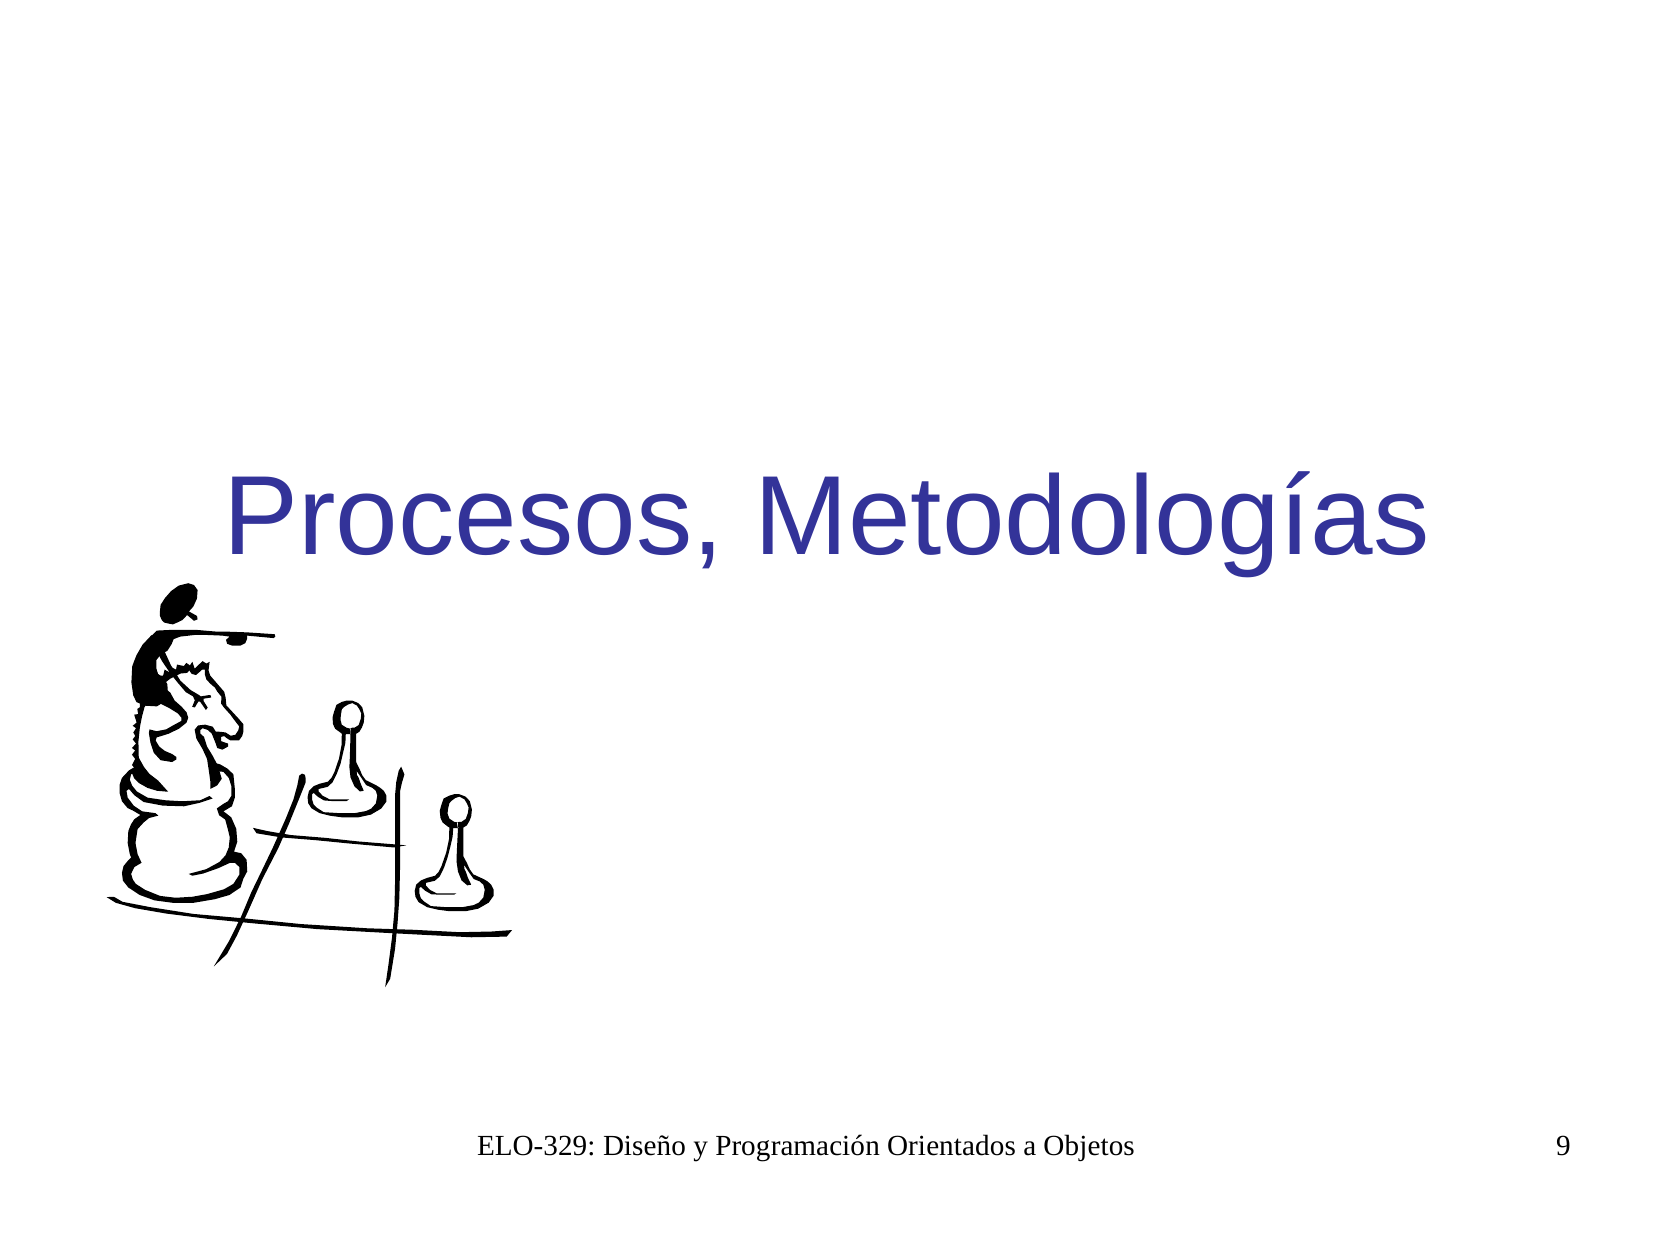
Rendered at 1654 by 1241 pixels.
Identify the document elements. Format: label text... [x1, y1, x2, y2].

subtitle Procesos, Metodologías [82, 43, 1571, 988]
picture [106, 583, 513, 988]
